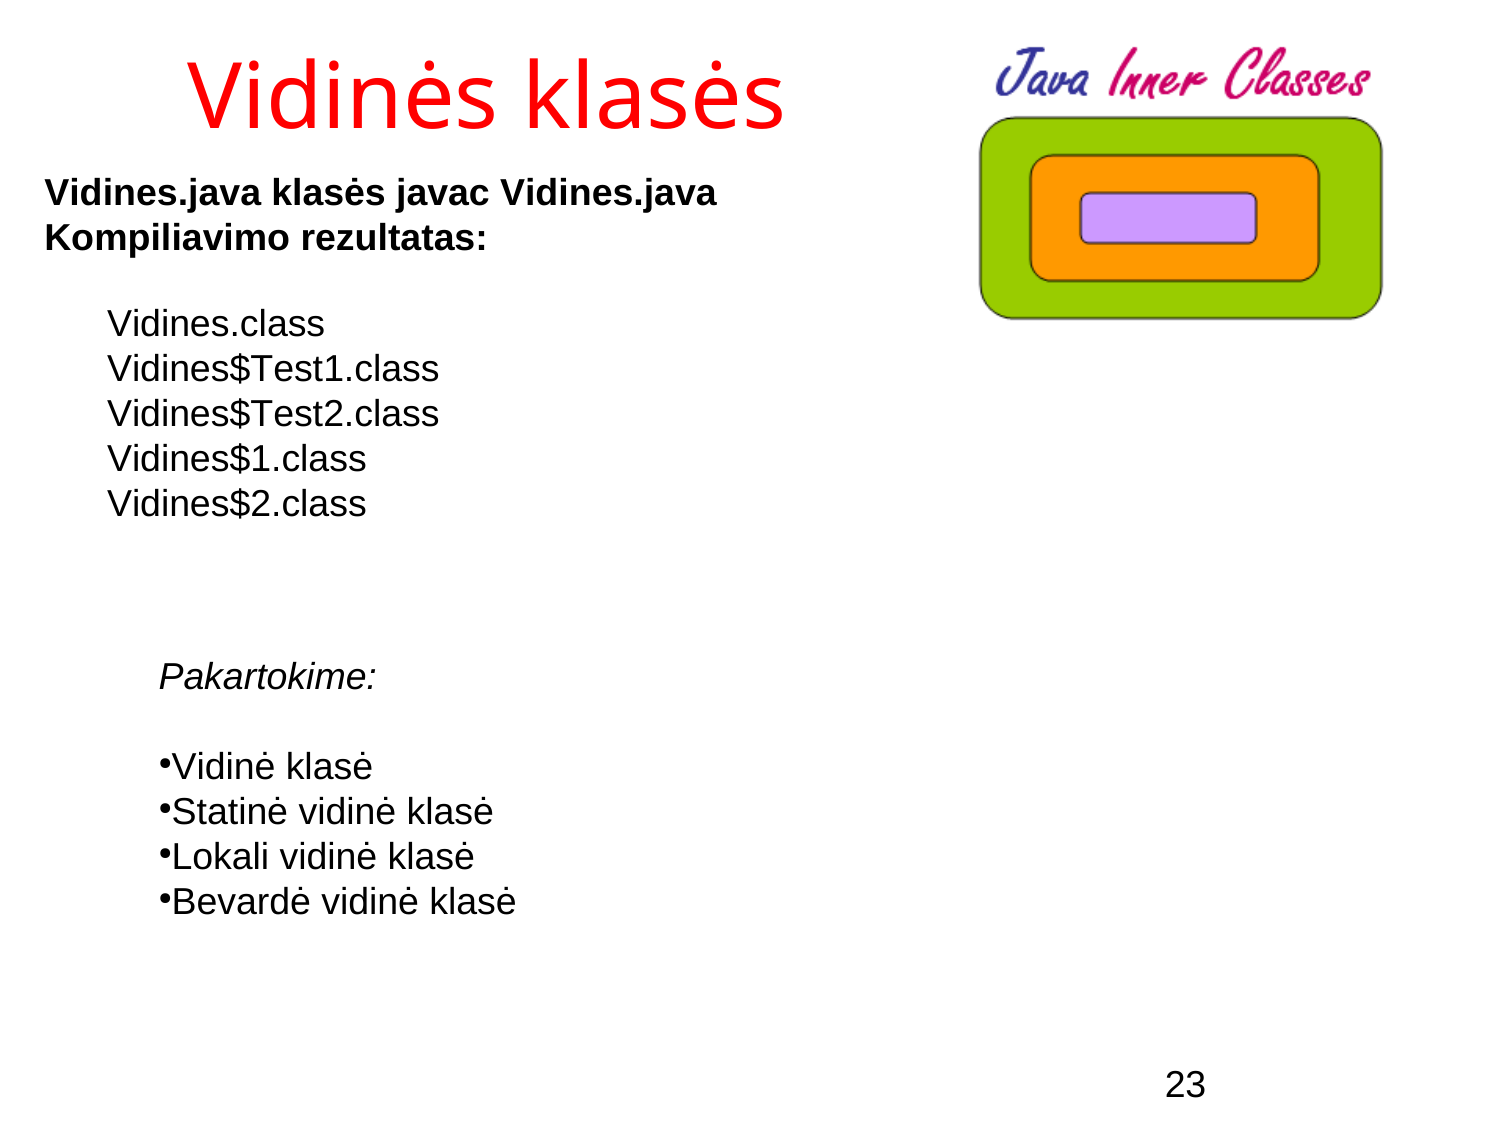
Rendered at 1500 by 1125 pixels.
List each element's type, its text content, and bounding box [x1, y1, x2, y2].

text_box Vidines.java klasės javac Vidines.java Kompiliavimo rezultatas: [29, 160, 730, 266]
title Vidinės klasės [29, 29, 945, 155]
text_box Pakartokime: Vidinė klasė Statinė vidinė klasė Lokali vidinė klasė Bevardė vidinė klasė [143, 644, 532, 975]
picture [976, 38, 1388, 325]
text_box Vidines.class Vidines$Test1.class Vidines$Test2.class Vidines$1.class Vidines$2.class [92, 291, 680, 532]
